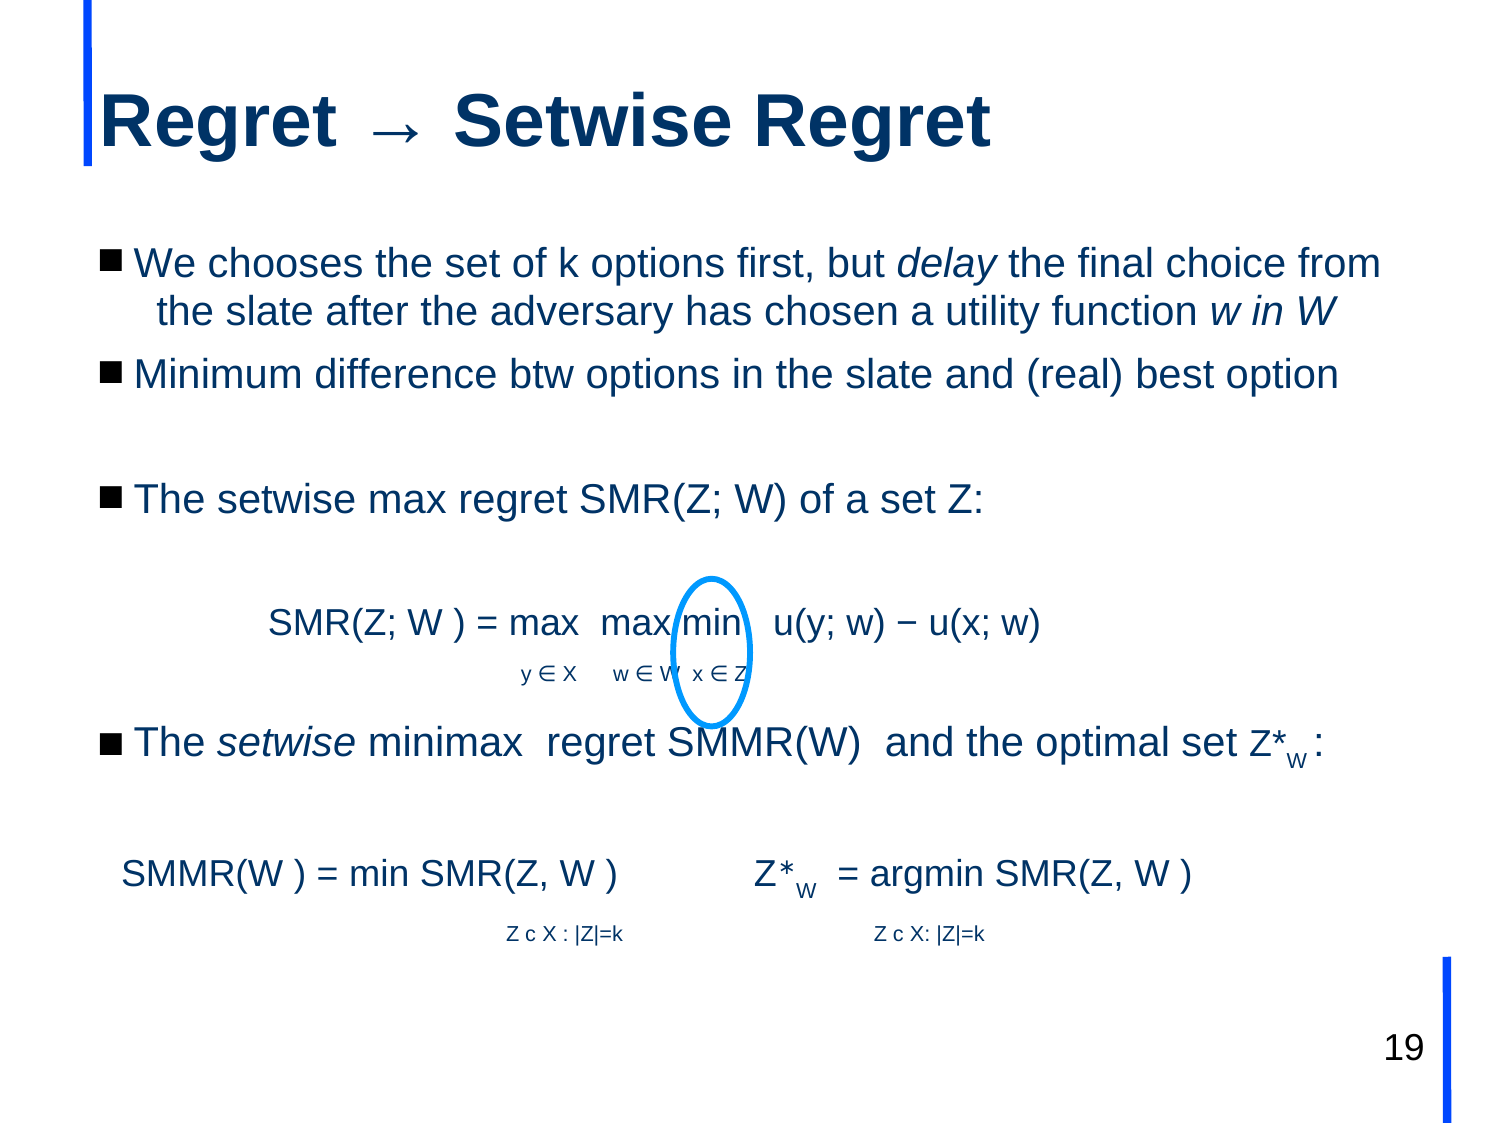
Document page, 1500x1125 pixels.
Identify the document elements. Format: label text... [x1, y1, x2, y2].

text_box [673, 578, 751, 727]
list We chooses the set of k options first, but delay the final choice from the slate after the adversary has chosen a utility function w in W Minimum difference btw options in the slate and (real) best option The setwise max regret SMR(Z; W) of a set Z: SMR(Z; W ) = max max min u(y; w) − u(x; w) y ∈ X w ∈ W x ∈ Z The setwise minimax regret SMMR(W) and the optimal set Z*W : SMMR(W ) = min SMR(Z, W ) Z∗W = argmin SMR(Z, W ) Z c X : |Z|=k Z c X: |Z|=k [99, 237, 1438, 1084]
title Regret → Setwise Regret [99, 32, 1438, 205]
